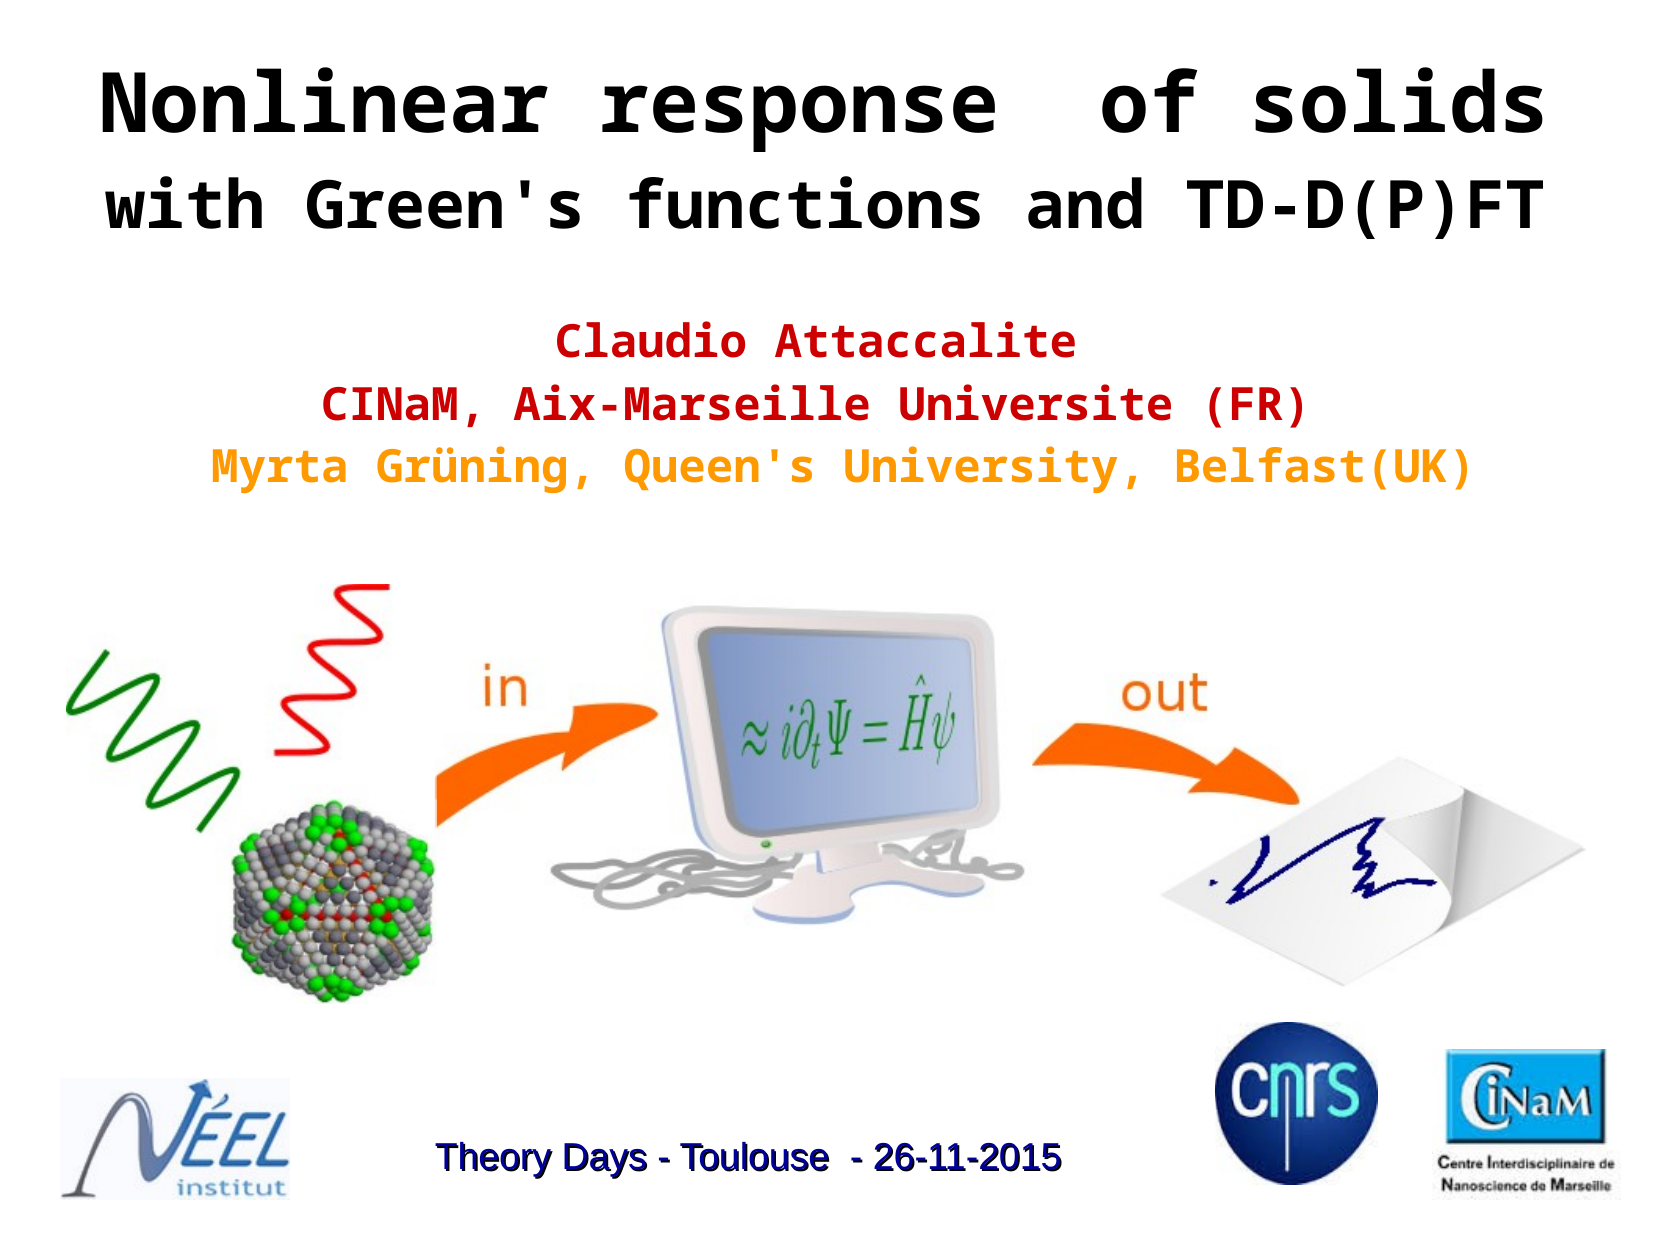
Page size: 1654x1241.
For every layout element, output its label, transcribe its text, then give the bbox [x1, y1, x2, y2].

text_box Nonlinear response of solids with Green's functions and TD-D(P)FT [0, 36, 1651, 253]
text_box Theory Days - Toulouse - 26-11-2015 [420, 1128, 1156, 1186]
text_box Claudio Attaccalite CINaM, Aix-Marseille Universite (FR) Myrta Grüning, Queen's University, Belfast(UK) [102, 301, 1558, 475]
picture [1215, 1022, 1378, 1186]
picture [60, 1078, 290, 1201]
picture [1432, 1049, 1621, 1200]
picture [66, 584, 1586, 1004]
